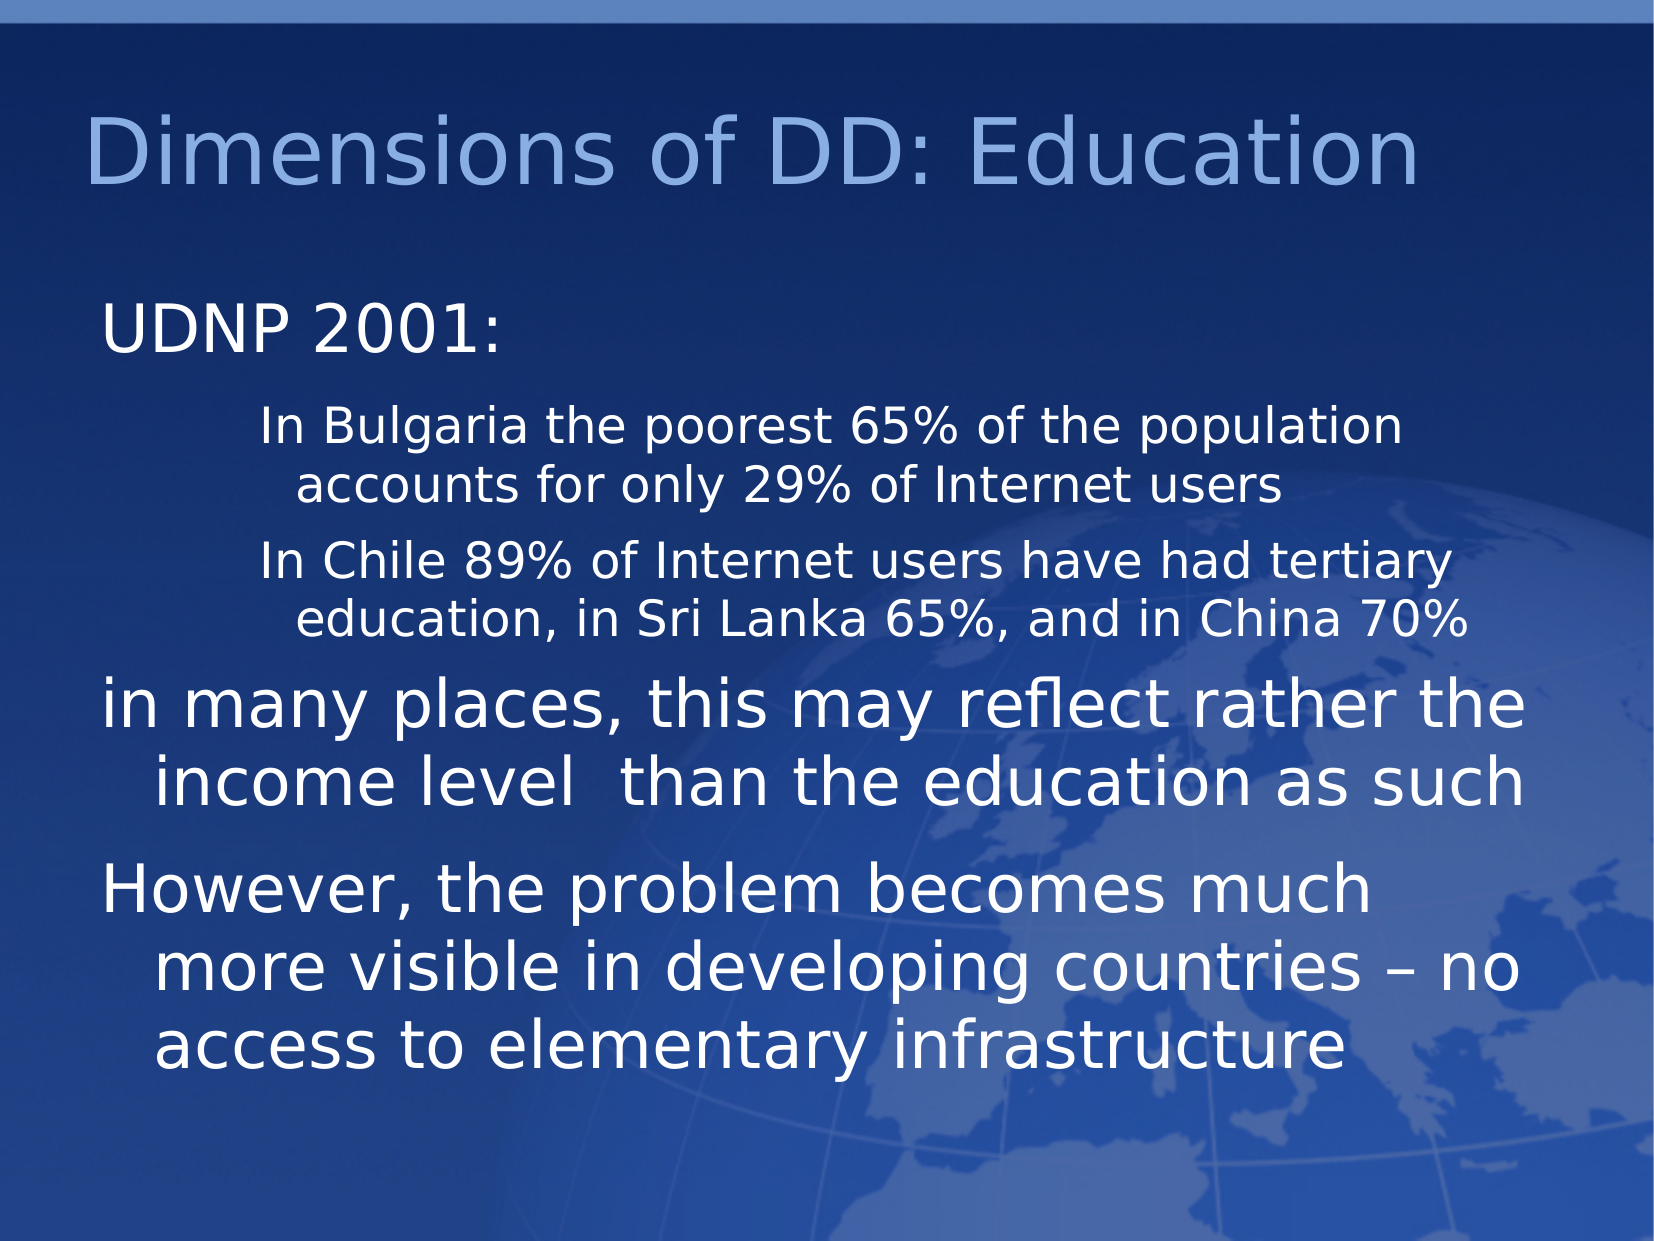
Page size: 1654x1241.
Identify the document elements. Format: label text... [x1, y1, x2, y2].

list UDNP 2001: In Bulgaria the poorest 65% of the population accounts for only 29% of Internet users In Chile 89% of Internet users have had tertiary education, in Sri Lanka 65%, and in China 70% in many places, this may reflect rather the income level than the education as such However, the problem becomes much more visible in developing countries – no access to elementary infrastructure [82, 290, 1571, 1163]
title Dimensions of DD: Education [82, 56, 1571, 250]
picture [0, 0, 1654, 1241]
